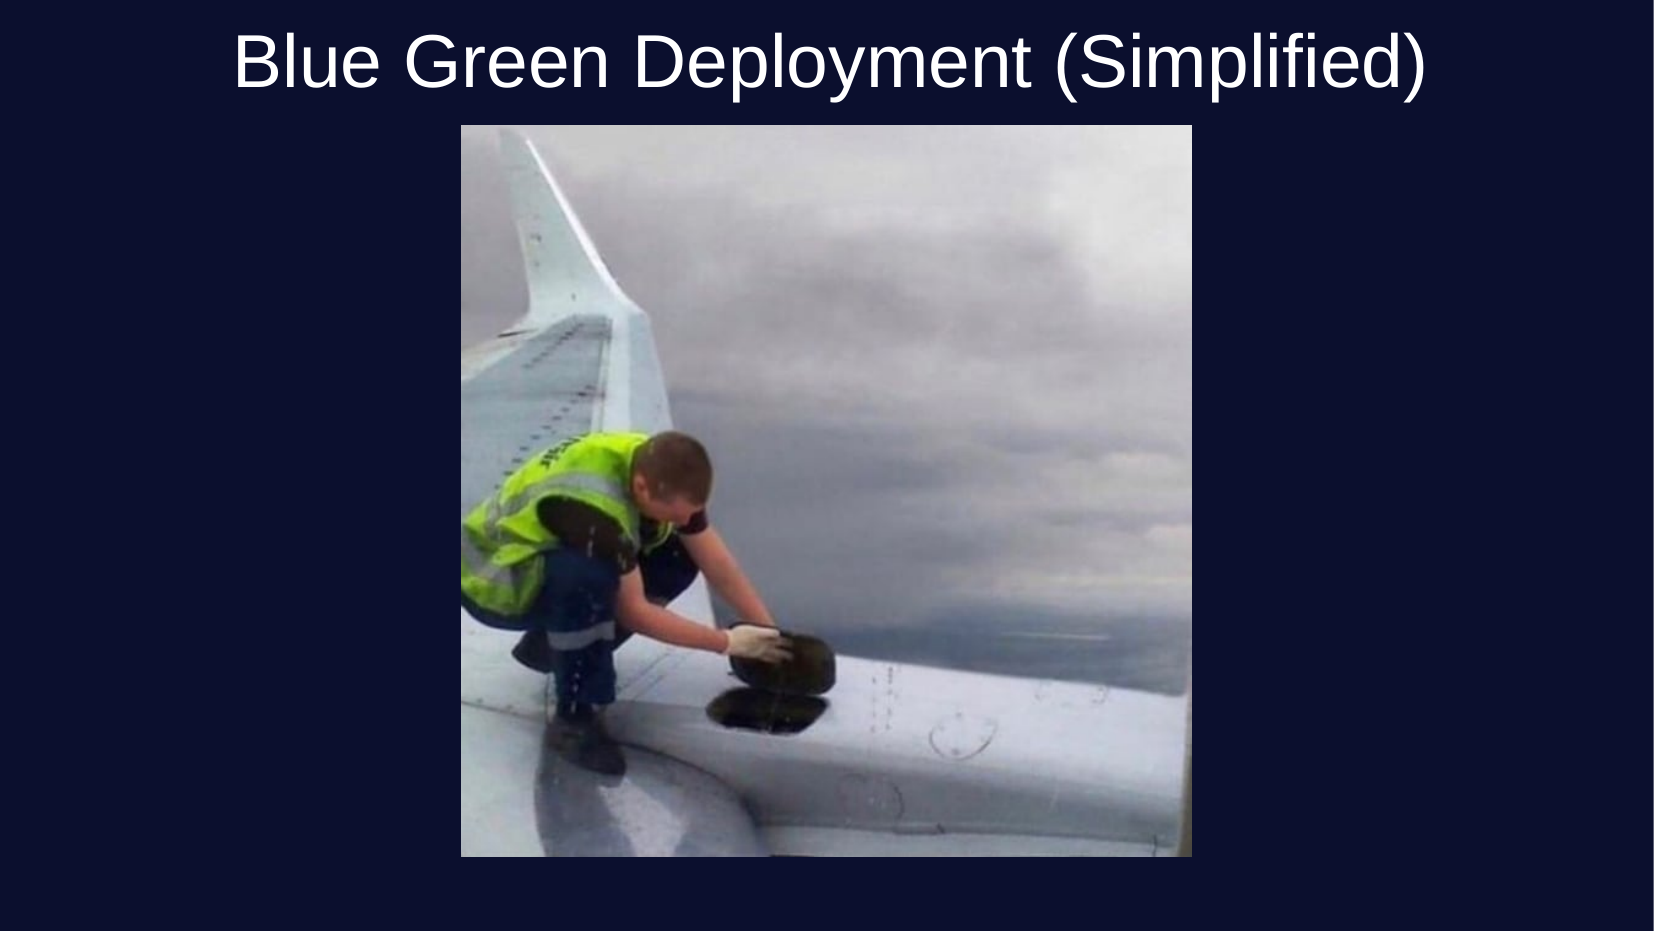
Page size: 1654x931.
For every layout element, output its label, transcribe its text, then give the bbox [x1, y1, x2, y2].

picture [0, 0, 1654, 931]
title Blue Green Deployment (Simplified) [86, 0, 1576, 166]
